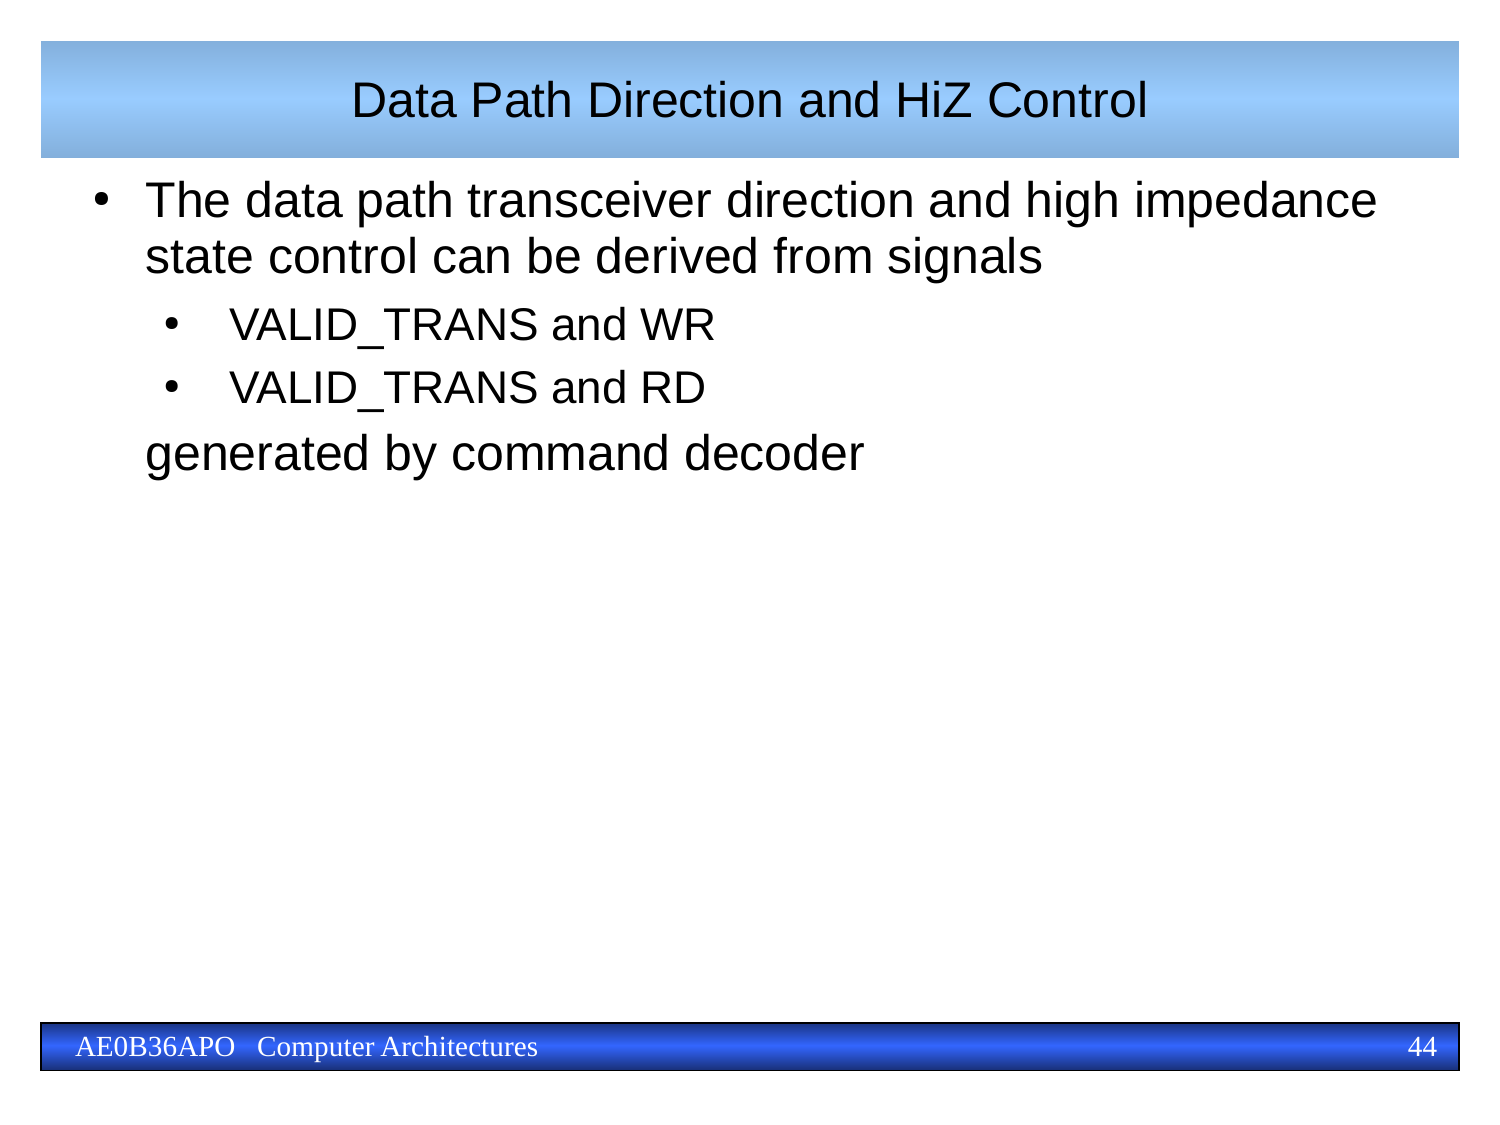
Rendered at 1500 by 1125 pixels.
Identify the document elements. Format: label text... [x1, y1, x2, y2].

list The data path transceiver direction and high impedance state control can be derived from signals VALID_TRANS and WR VALID_TRANS and RD generated by command decoder [75, 172, 1426, 916]
title Data Path Direction and HiZ Control [41, 41, 1459, 158]
